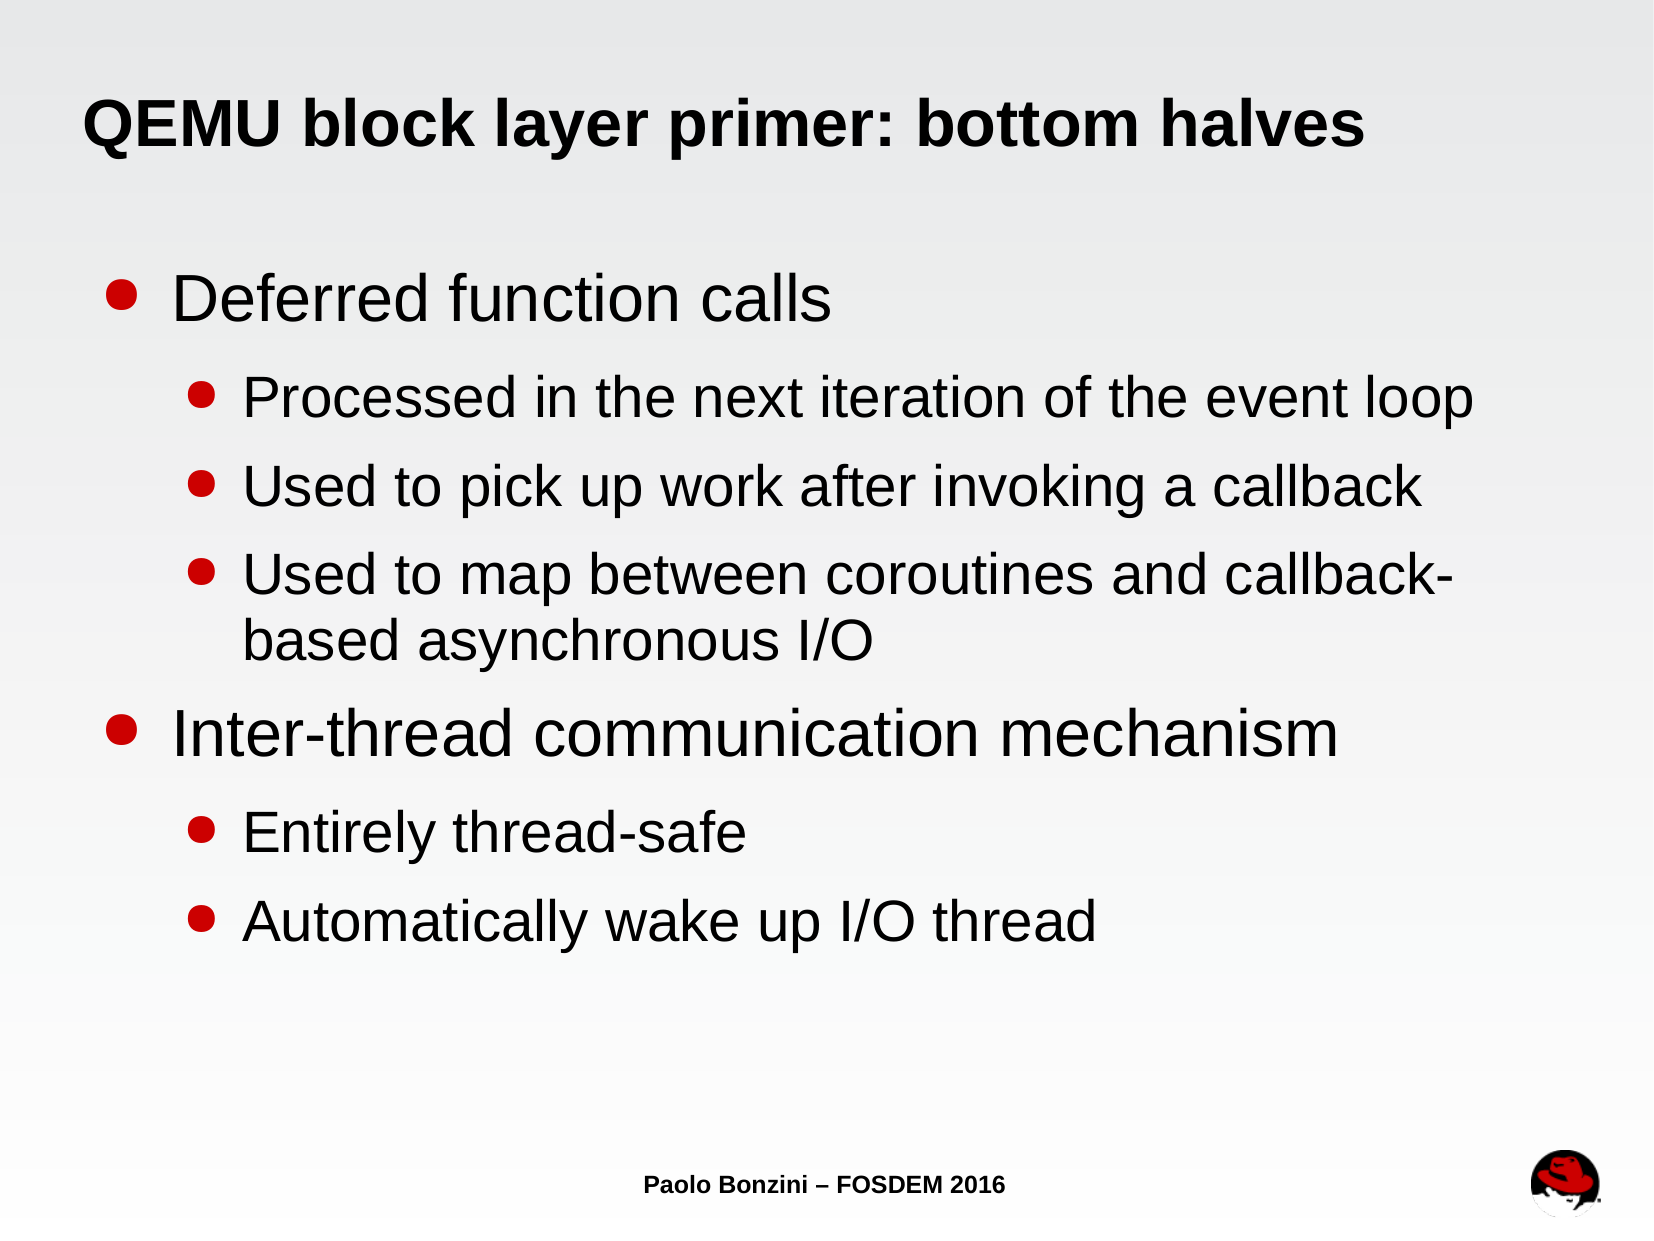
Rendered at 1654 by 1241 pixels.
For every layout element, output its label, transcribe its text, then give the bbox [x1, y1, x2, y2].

picture [0, 0, 1654, 1241]
title QEMU block layer primer: bottom halves [82, 19, 1571, 227]
list Deferred function calls Processed in the next iteration of the event loop Used to pick up work after invoking a callback Used to map between coroutines and callback-based asynchronous I/O Inter-thread communication mechanism Entirely thread-safe Automatically wake up I/O thread [82, 260, 1571, 980]
